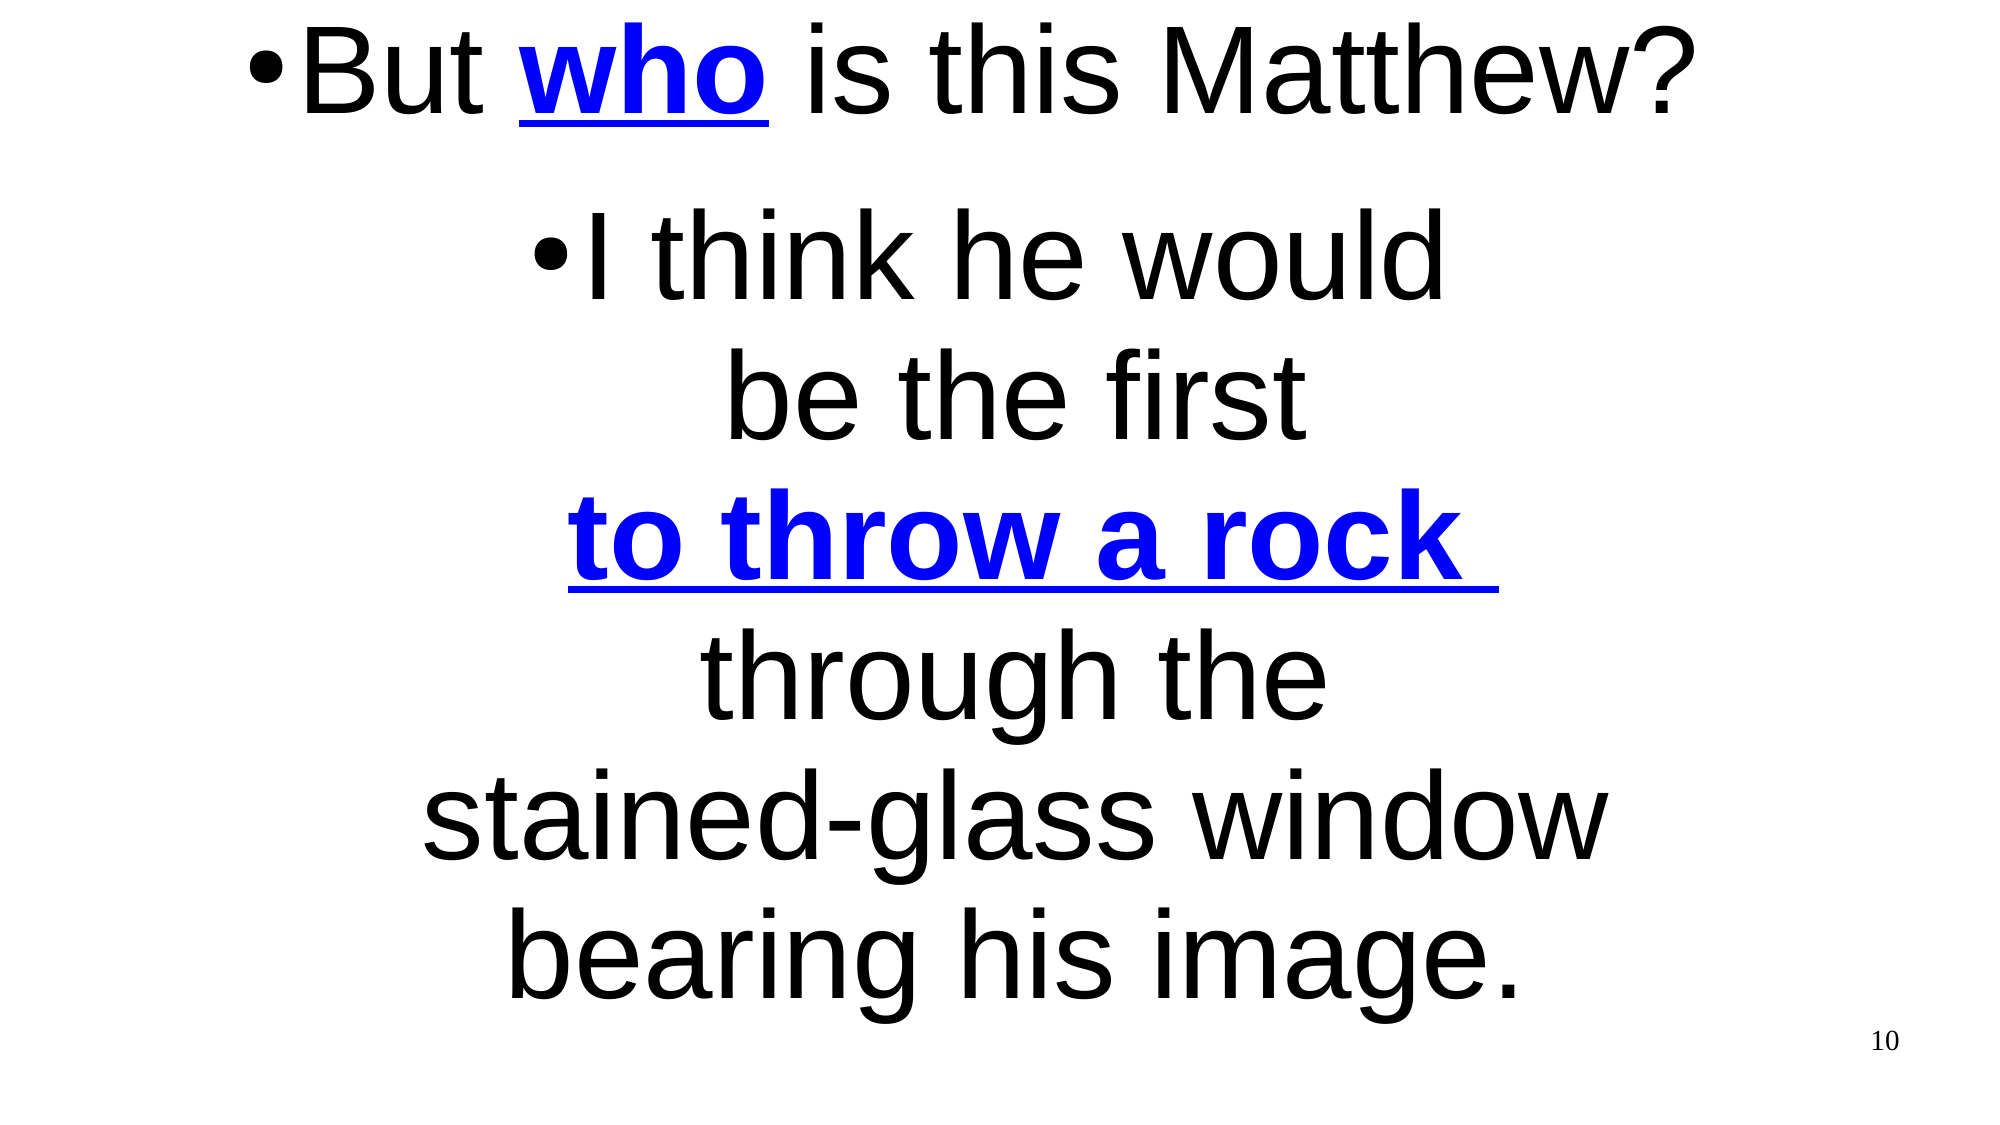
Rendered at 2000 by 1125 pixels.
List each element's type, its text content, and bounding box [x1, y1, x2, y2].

list But who is this Matthew? I think he would be the first to throw a rock through the stained-glass window bearing his image. [0, 0, 1996, 1123]
